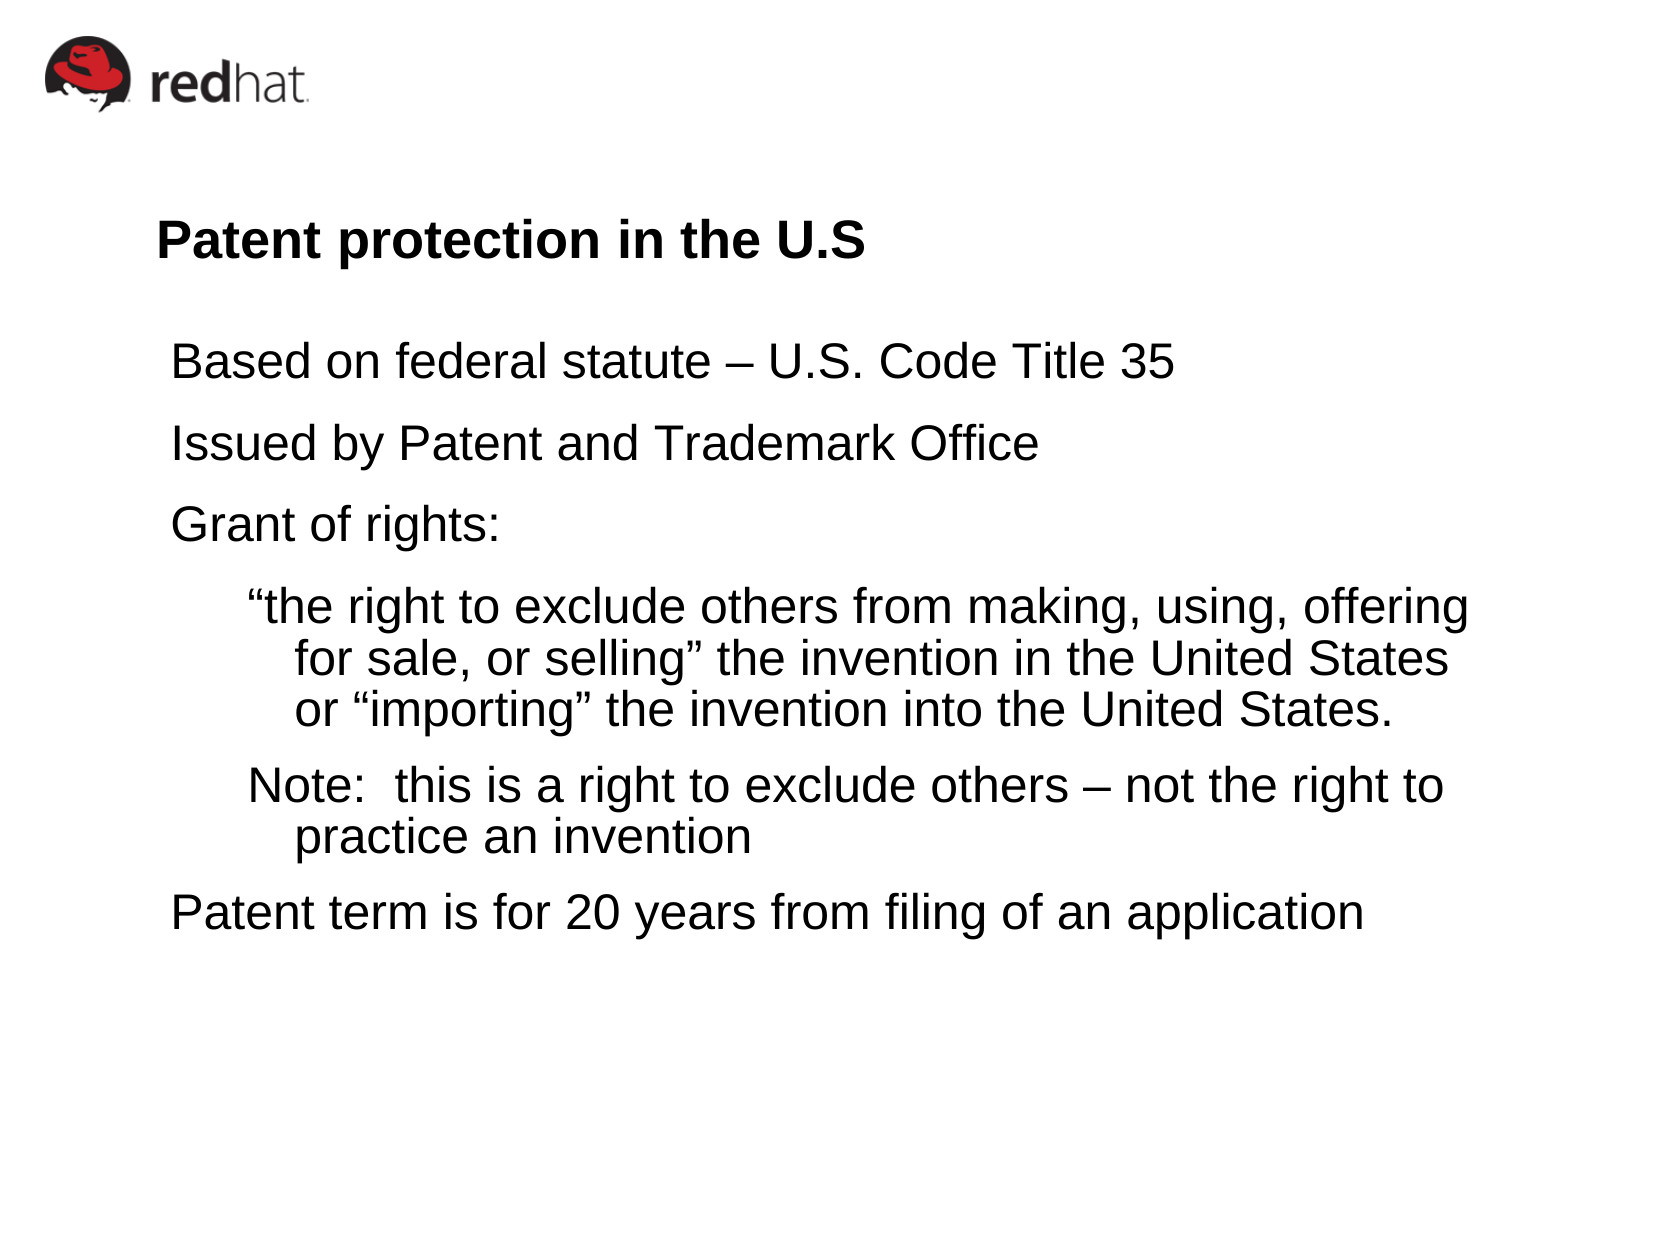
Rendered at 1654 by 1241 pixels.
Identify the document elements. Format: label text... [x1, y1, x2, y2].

title Patent protection in the U.S [156, 204, 1502, 280]
list Based on federal statute – U.S. Code Title 35 Issued by Patent and Trademark Office Grant of rights: “the right to exclude others from making, using, offering for sale, or selling” the invention in the United States or “importing” the invention into the United States. Note: this is a right to exclude others – not the right to practice an invention Patent term is for 20 years from filing of an application [152, 337, 1498, 1116]
picture [45, 36, 309, 122]
